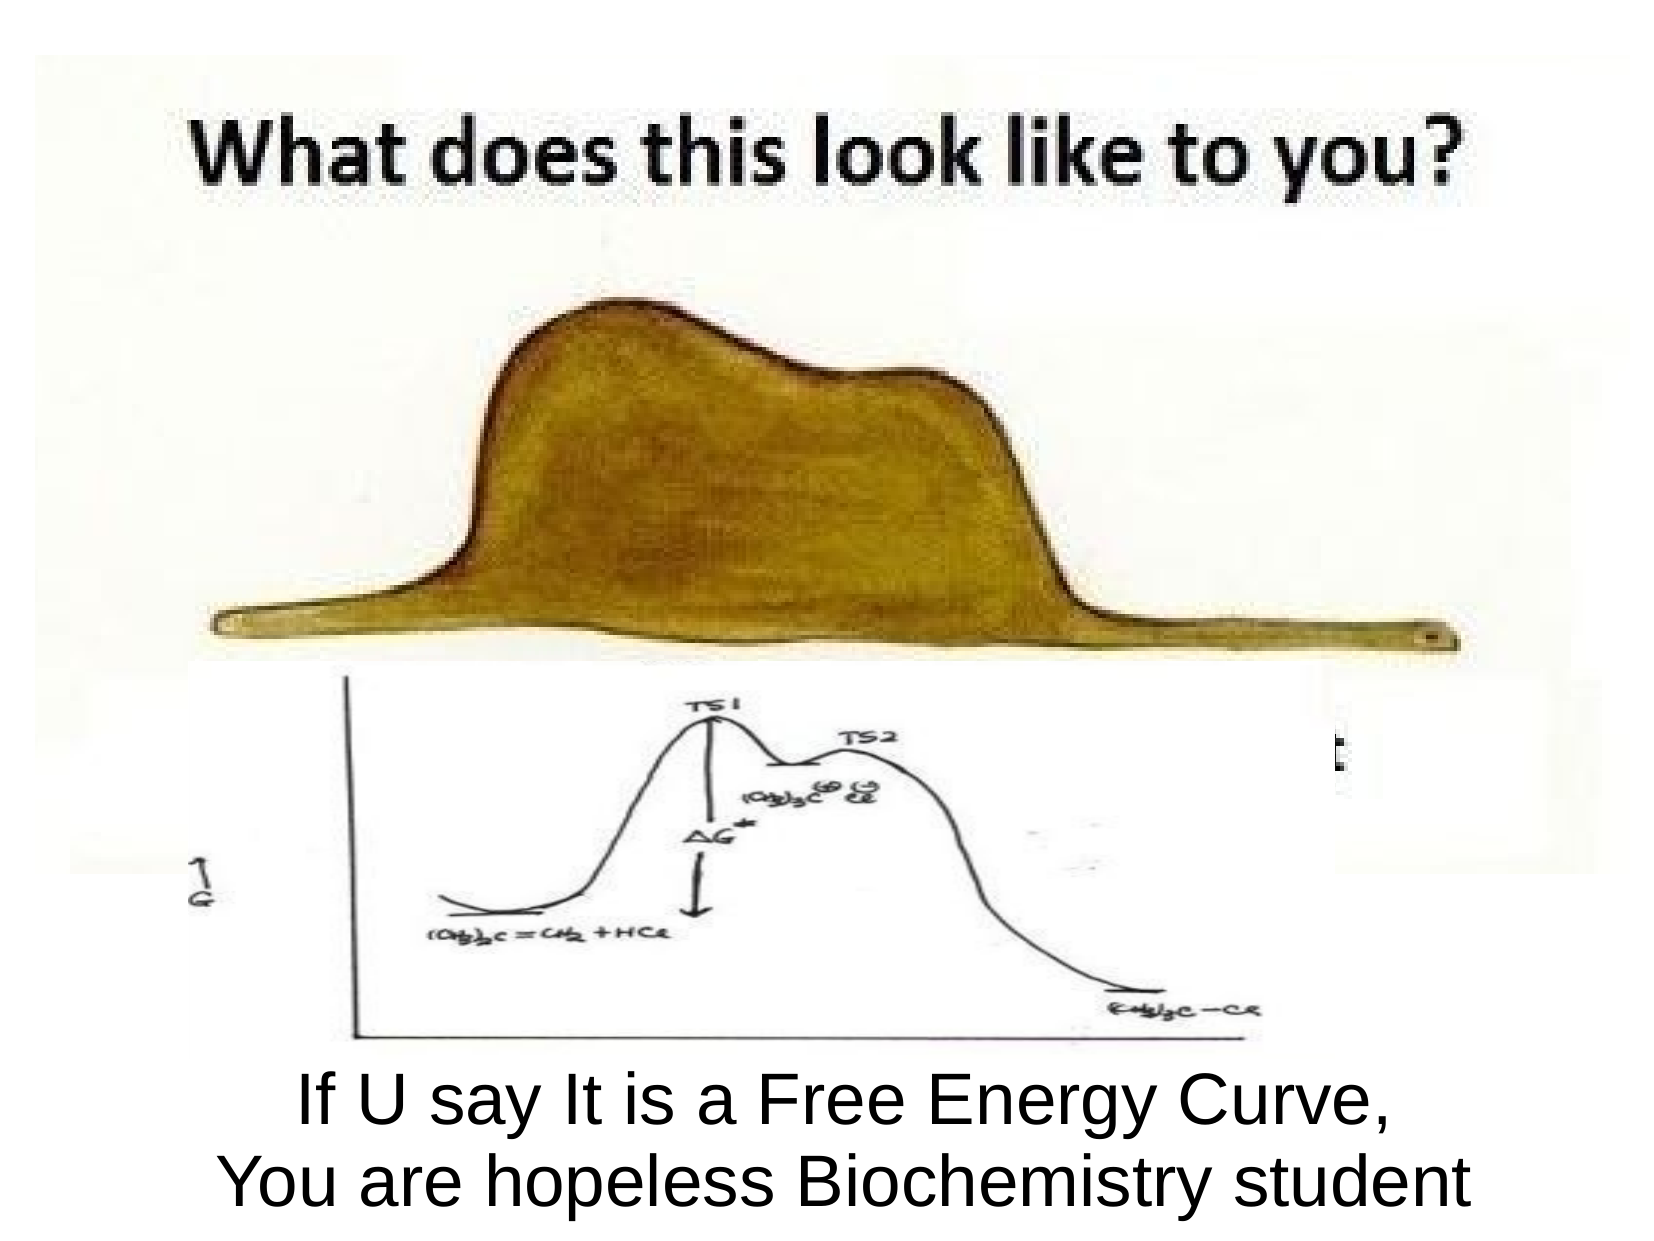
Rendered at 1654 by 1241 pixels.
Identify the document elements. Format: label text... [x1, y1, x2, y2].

text_box If U say It is a Free Energy Curve, You are hopeless Biochemistry student [70, 1051, 1619, 1229]
picture [35, 55, 1630, 1051]
